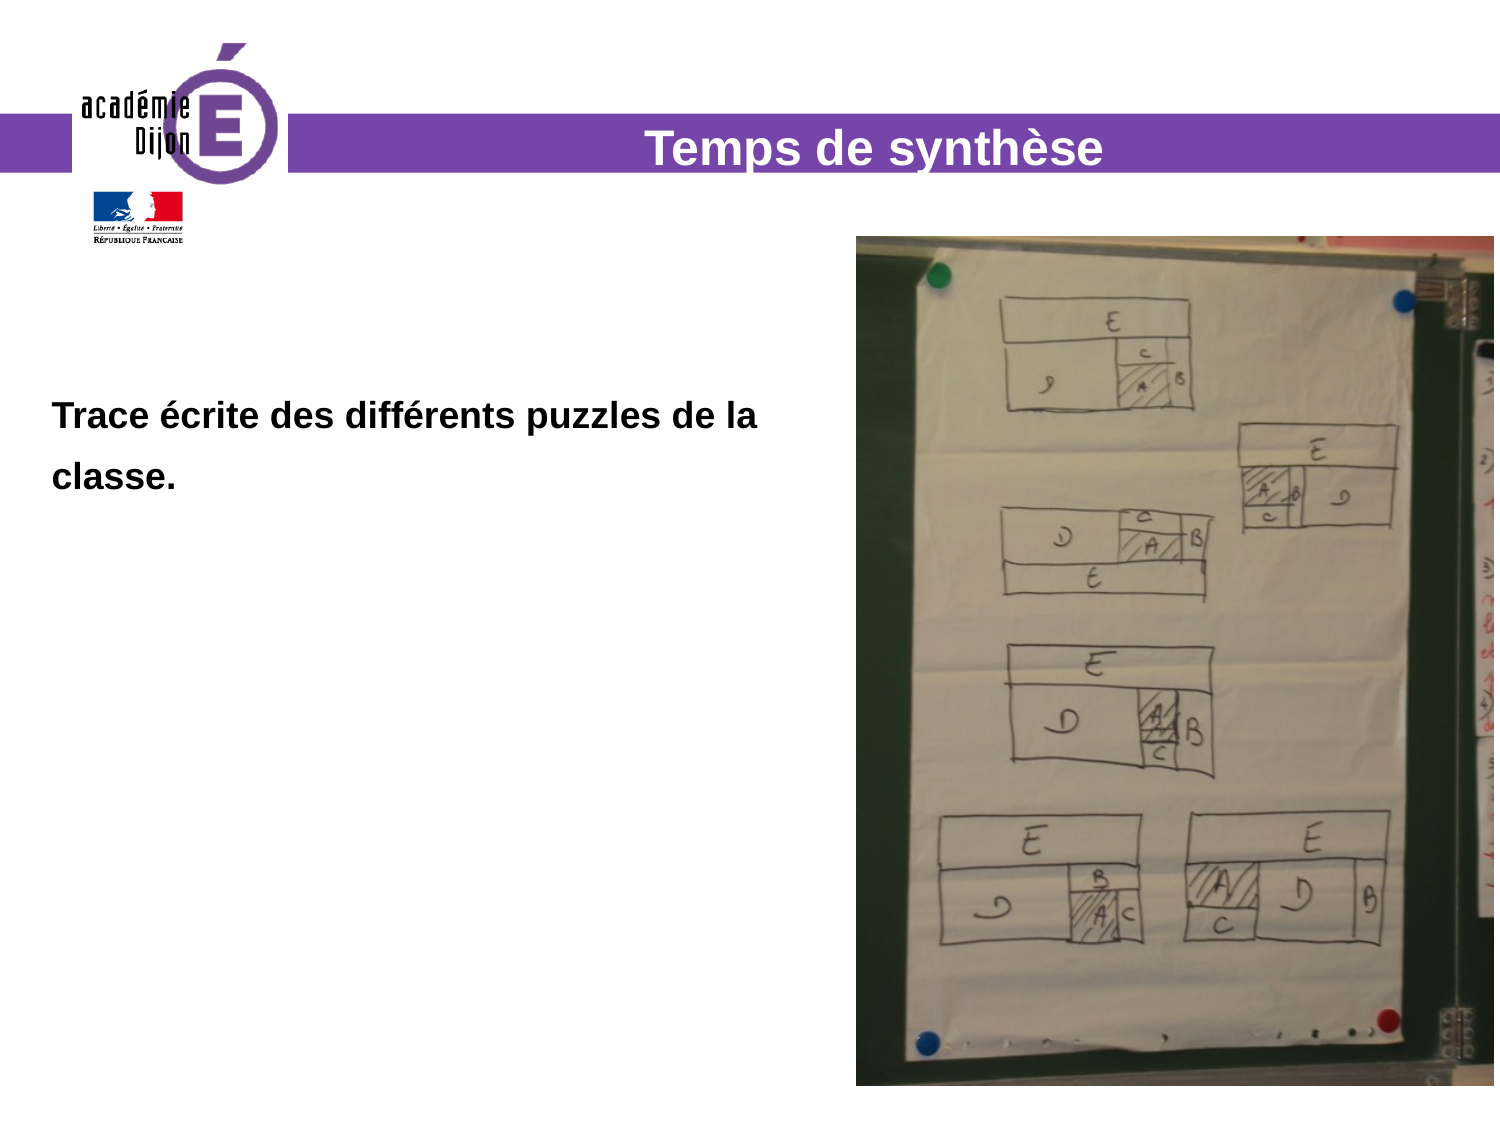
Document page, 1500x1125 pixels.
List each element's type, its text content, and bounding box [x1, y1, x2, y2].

picture [856, 236, 1494, 1086]
picture [82, 43, 278, 243]
title Temps de synthèse [342, 108, 1408, 296]
list Trace écrite des différents puzzles de la classe. [35, 259, 780, 1002]
